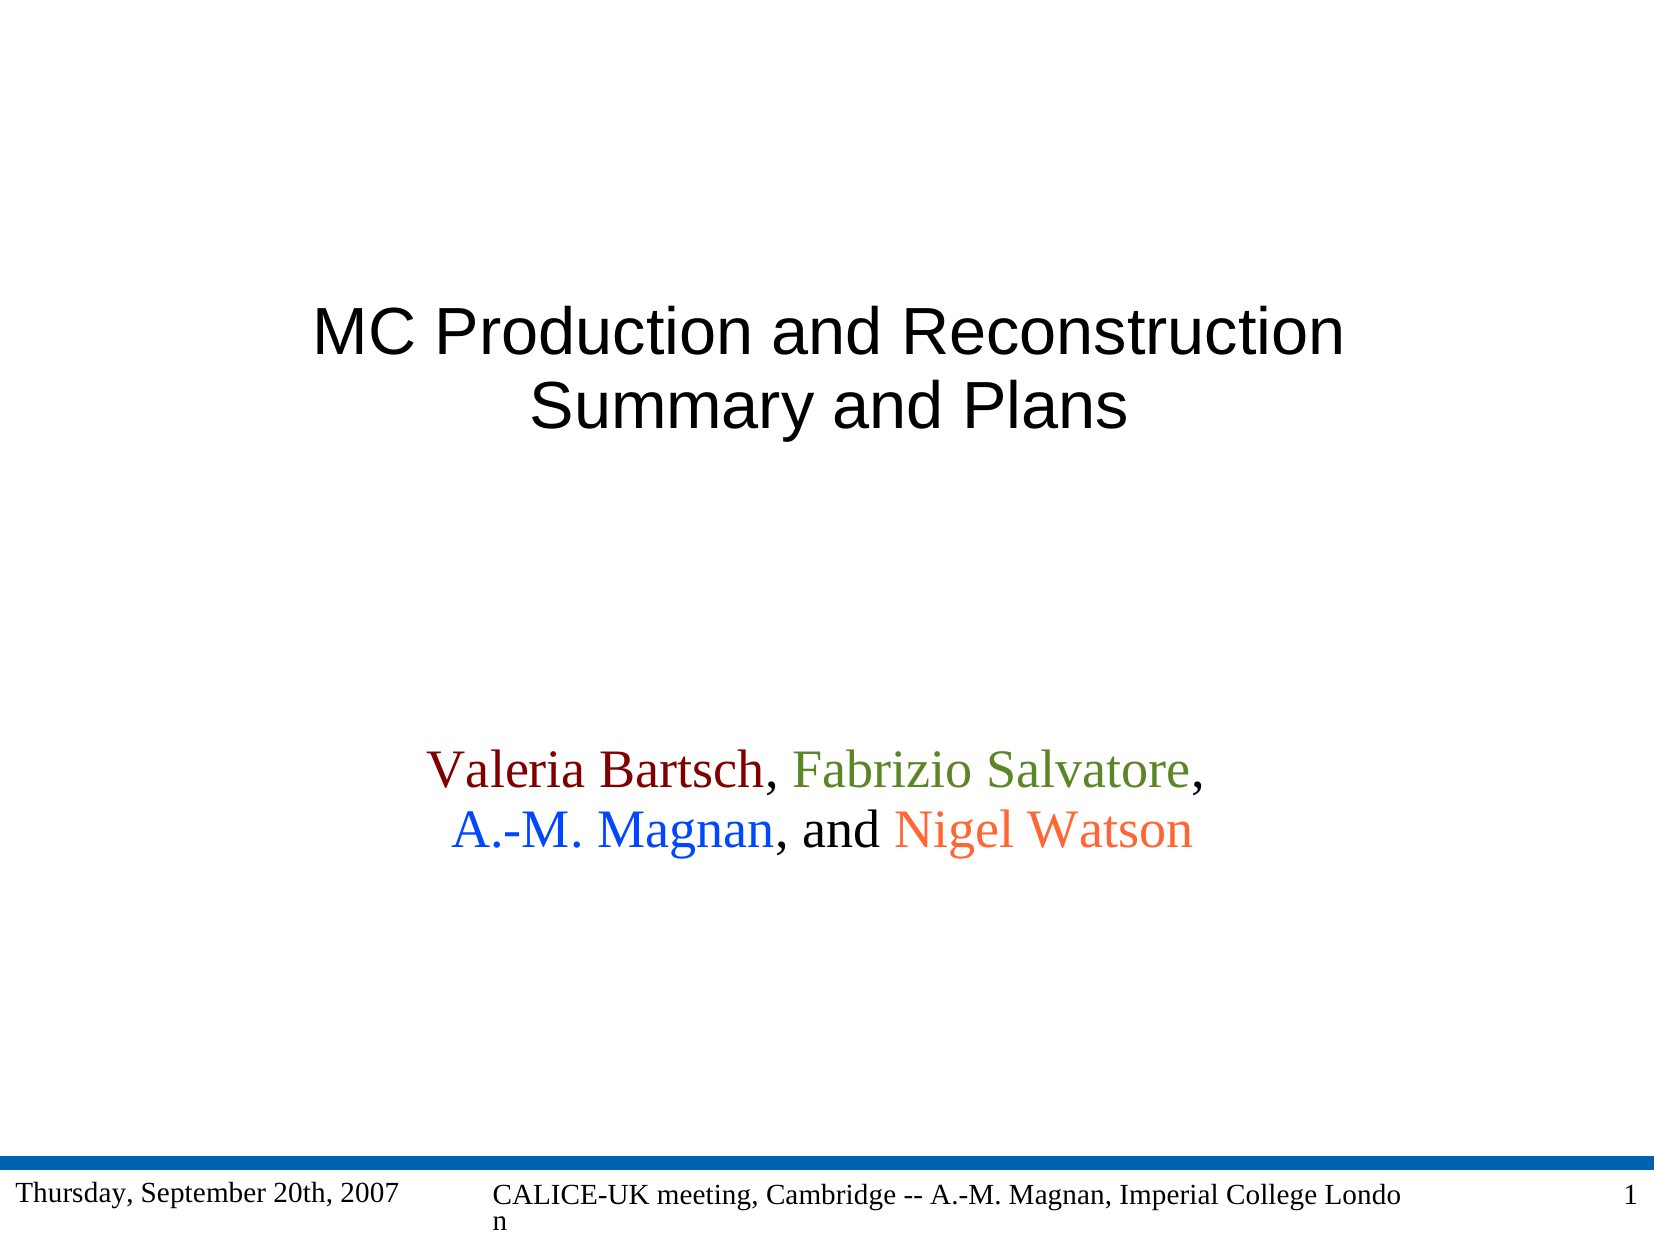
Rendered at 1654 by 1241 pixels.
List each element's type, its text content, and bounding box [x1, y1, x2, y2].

title MC Production and Reconstruction Summary and Plans [123, 269, 1536, 468]
subtitle Valeria Bartsch, Fabrizio Salvatore, A.-M. Magnan, and Nigel Watson [47, 620, 1598, 979]
